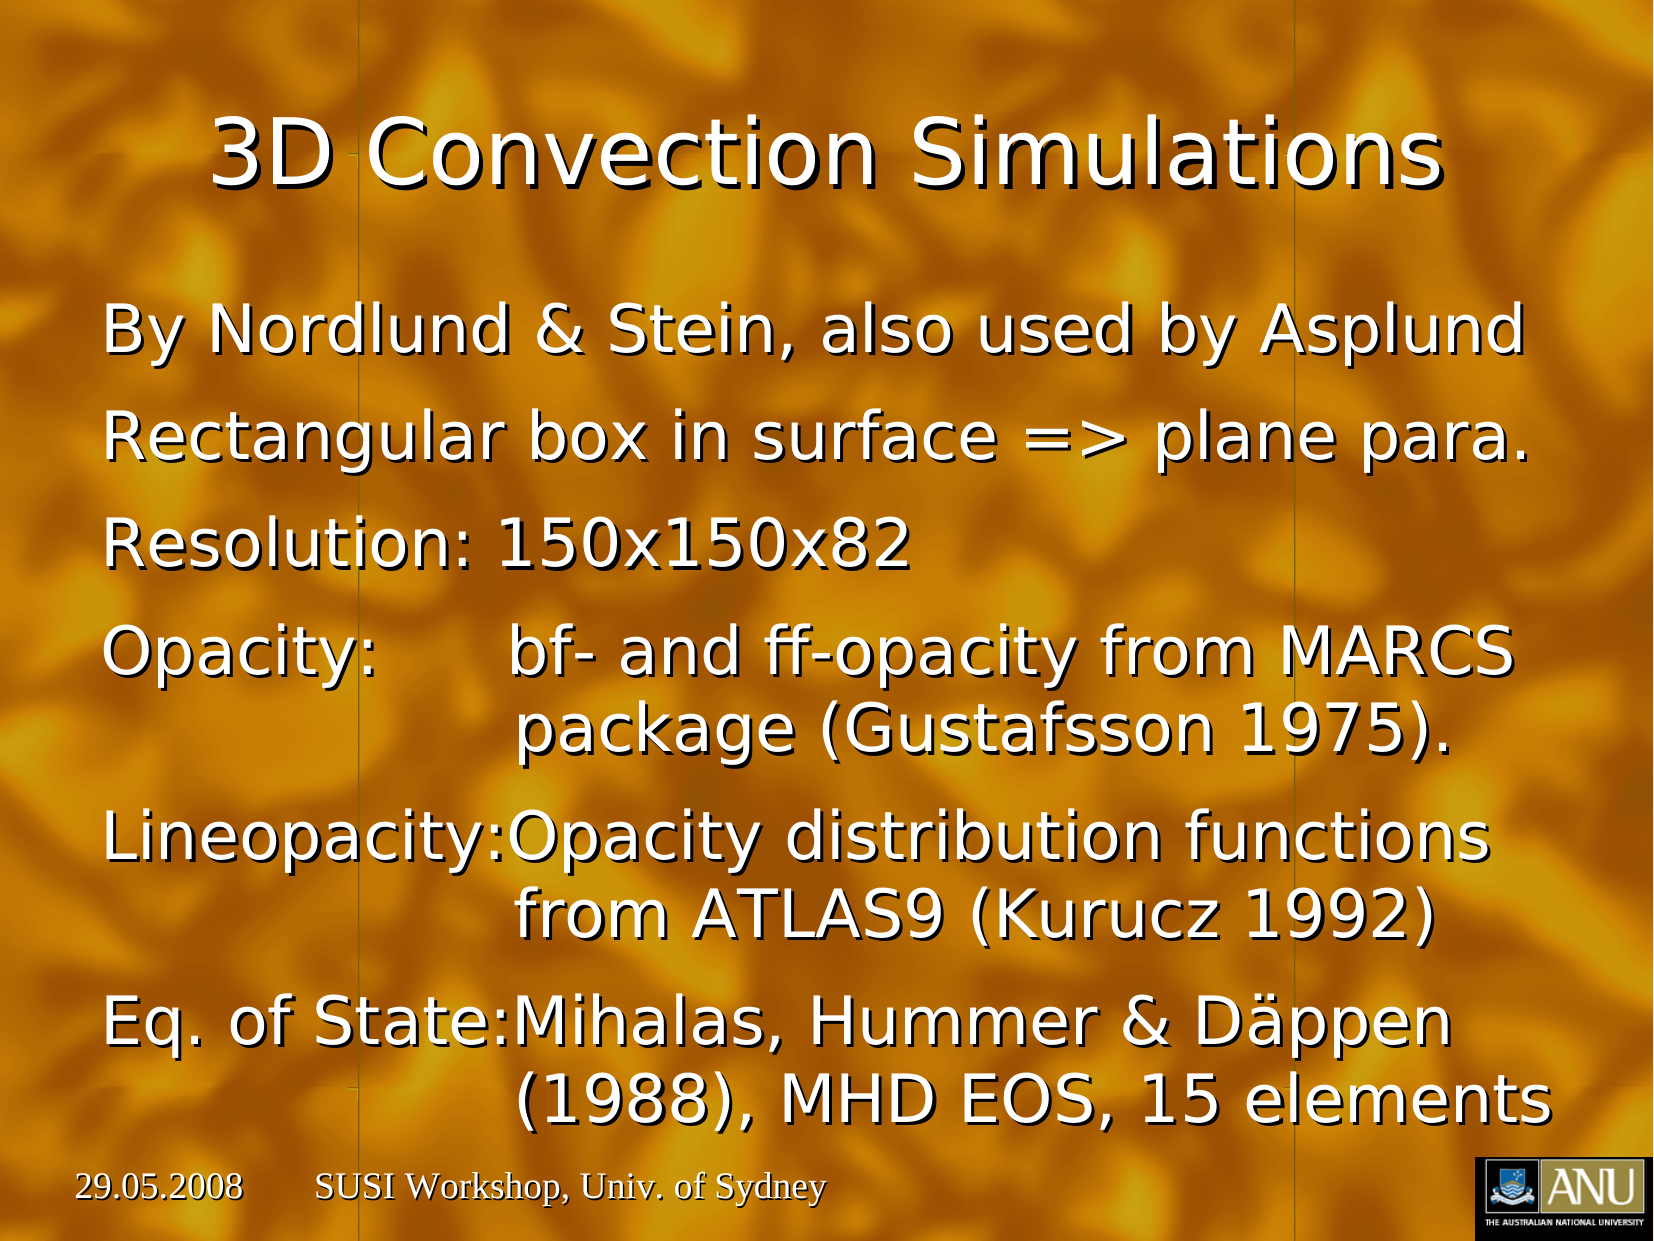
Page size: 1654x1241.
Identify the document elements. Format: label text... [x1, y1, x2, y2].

list By Nordlund & Stein, also used by Asplund Rectangular box in surface => plane para. Resolution: 150x150x82 Opacity: bf- and ff-opacity from MARCS package (Gustafsson 1975). Lineopacity:Opacity distribution functions from ATLAS9 (Kurucz 1992) Eq. of State:Mihalas, Hummer & Däppen (1988), MHD EOS, 15 elements [82, 290, 1571, 1138]
picture [0, 0, 1654, 1241]
title 3D Convection Simulations [82, 49, 1571, 257]
